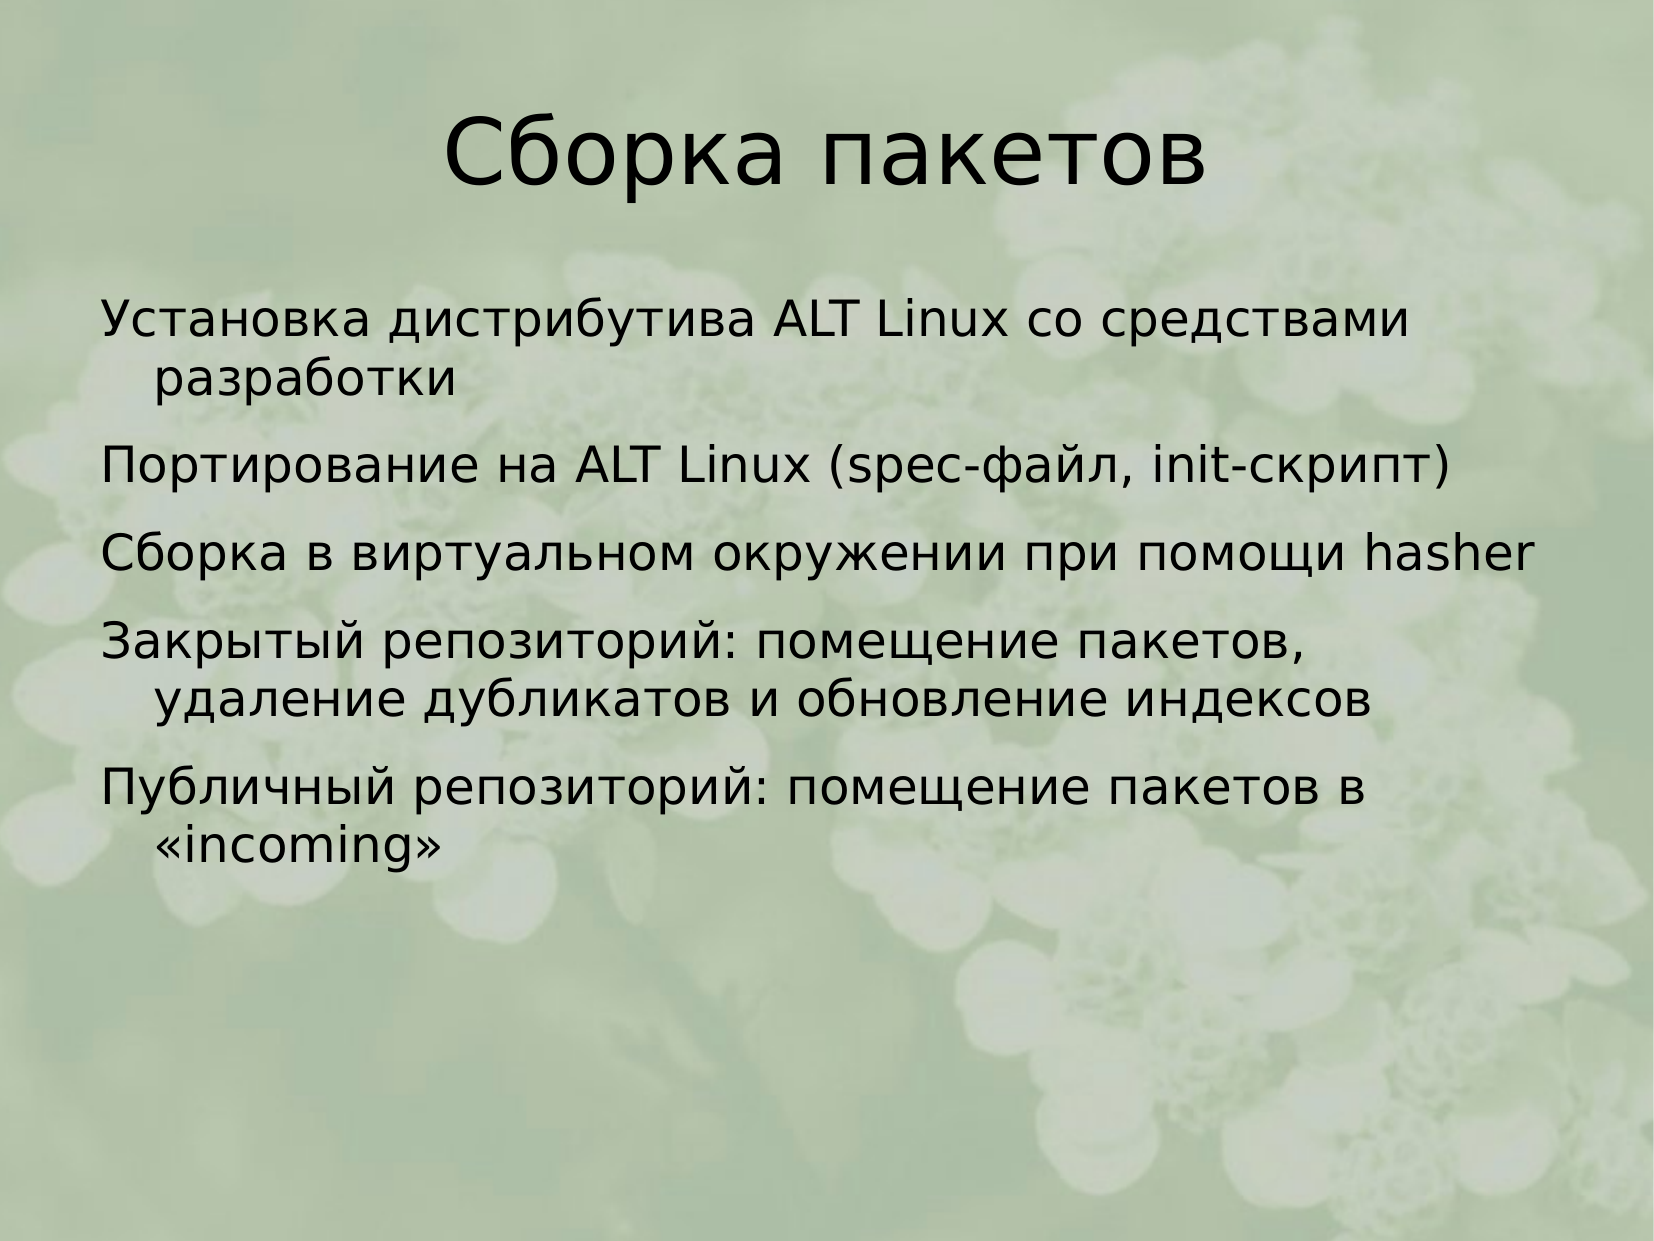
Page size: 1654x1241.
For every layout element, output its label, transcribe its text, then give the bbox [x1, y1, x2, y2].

list Установка дистрибутива ALT Linux со средствами разработки Портирование на ALT Linux (spec-файл, init-скрипт) Сборка в виртуальном окружении при помощи hasher Закрытый репозиторий: помещение пакетов, удаление дубликатов и обновление индексов Публичный репозиторий: помещение пакетов в «incoming» [82, 290, 1571, 1094]
picture [0, 0, 1654, 1241]
title Сборка пакетов [82, 49, 1571, 257]
